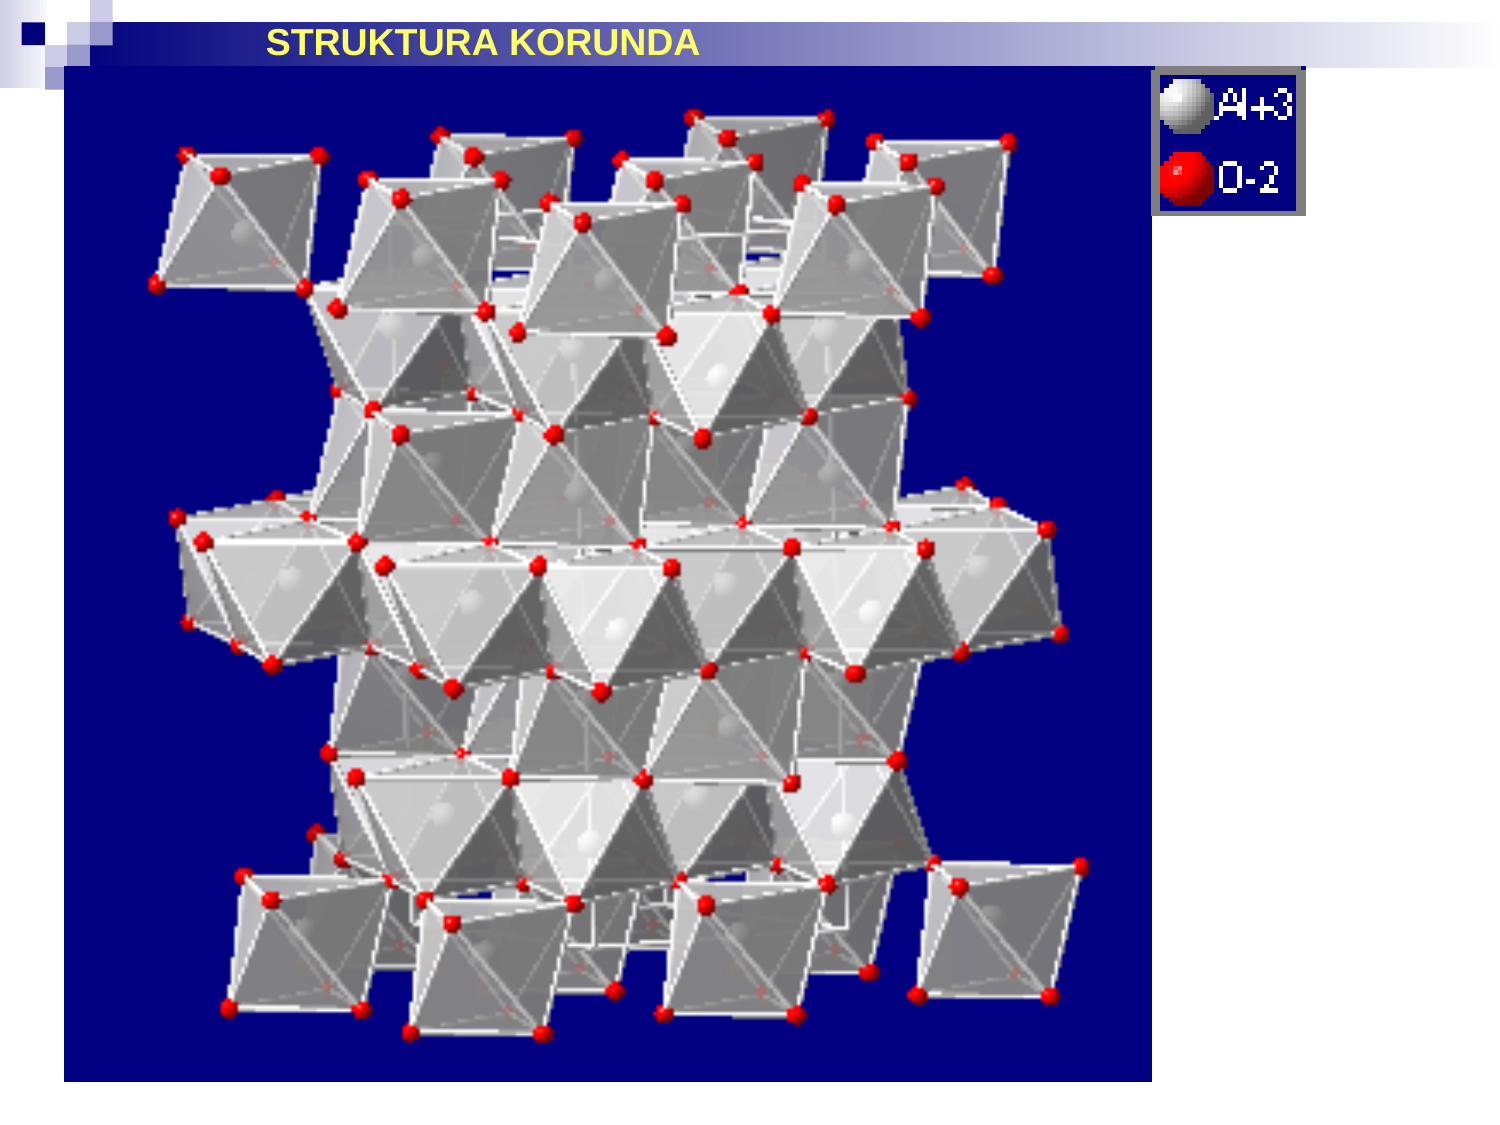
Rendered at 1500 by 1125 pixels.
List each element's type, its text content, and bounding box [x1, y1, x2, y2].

text_box STRUKTURA KORUNDA [251, 10, 716, 72]
chart [64, 66, 1306, 1082]
